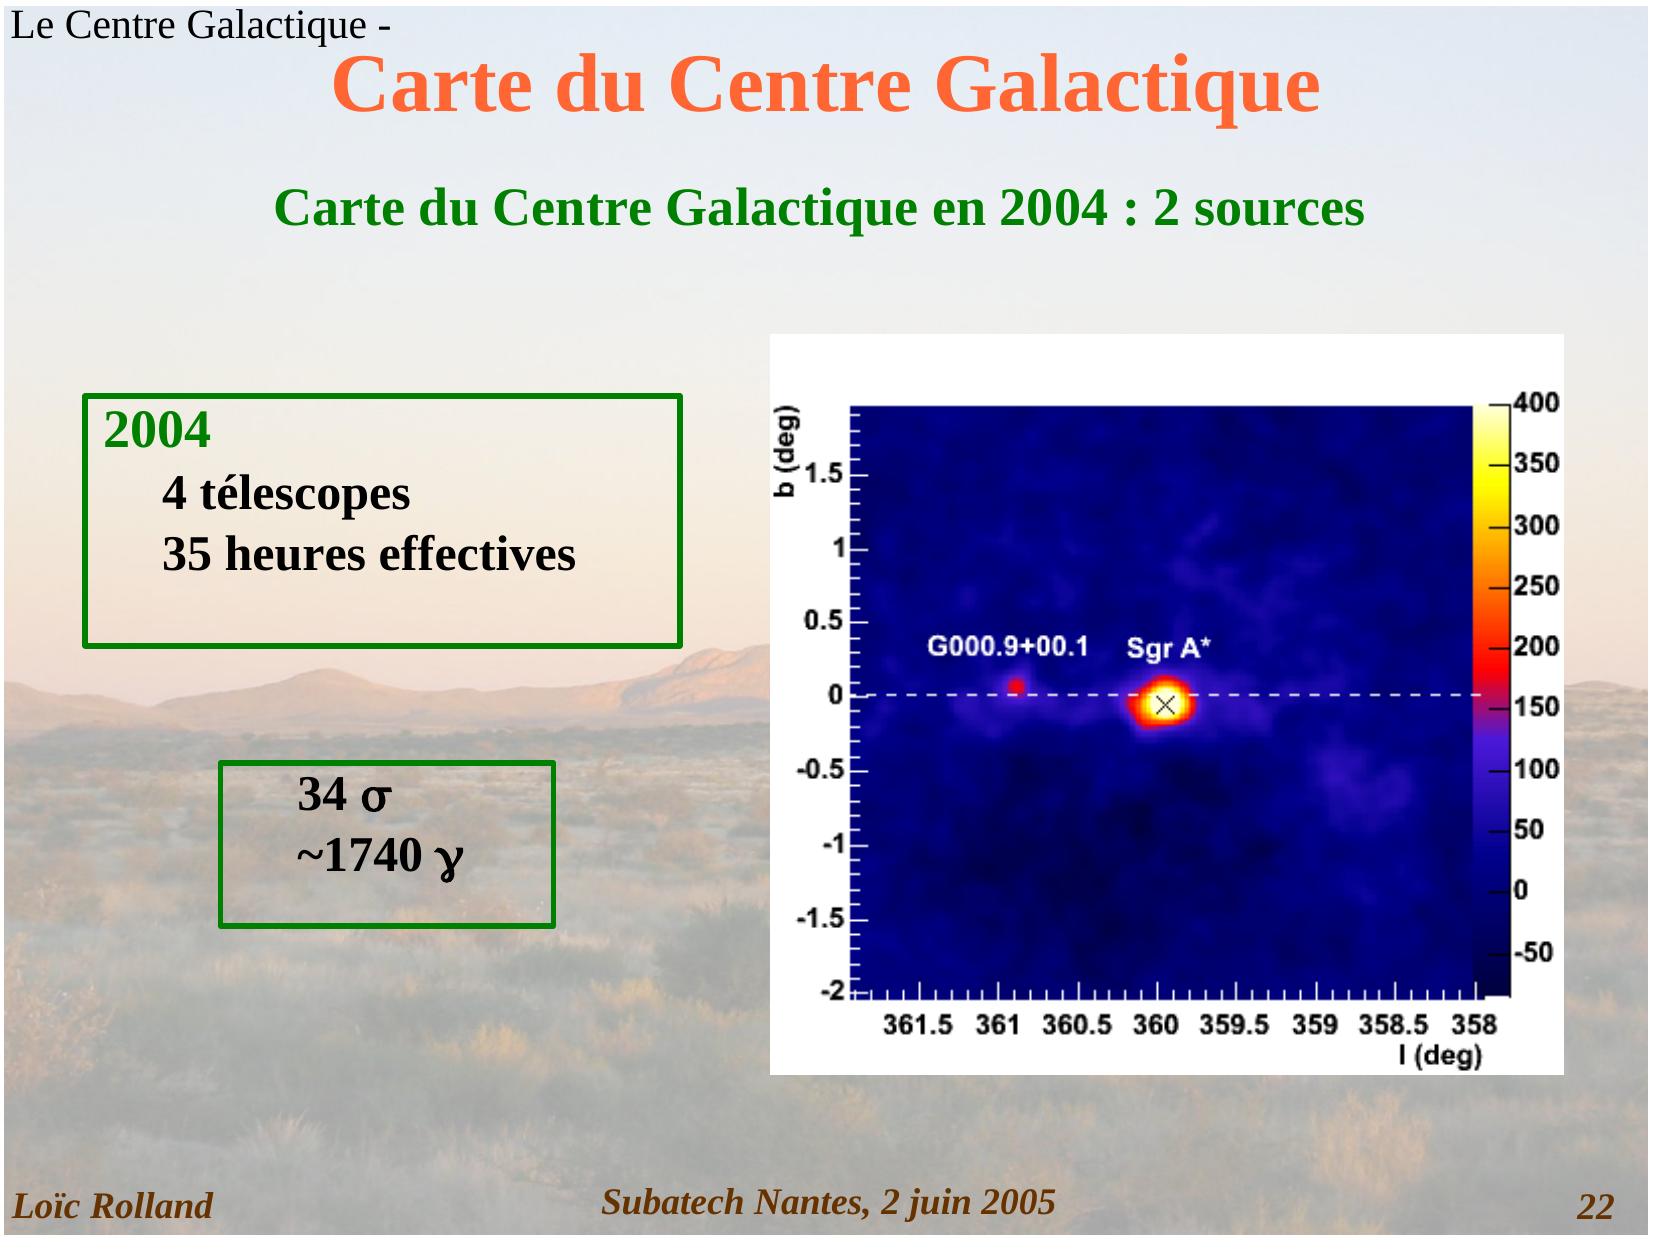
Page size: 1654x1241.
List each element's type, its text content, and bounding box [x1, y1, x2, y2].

list 2004 4 télescopes 35 heures effectives [85, 395, 680, 646]
list Carte du Centre Galactique en 2004 : 2 sources [23, 177, 1602, 259]
text_box Le Centre Galactique - [0, 1, 1654, 59]
title Carte du Centre Galactique [0, 59, 1654, 146]
picture [4, 146, 1648, 1235]
list 34  ~1740  [220, 763, 554, 926]
